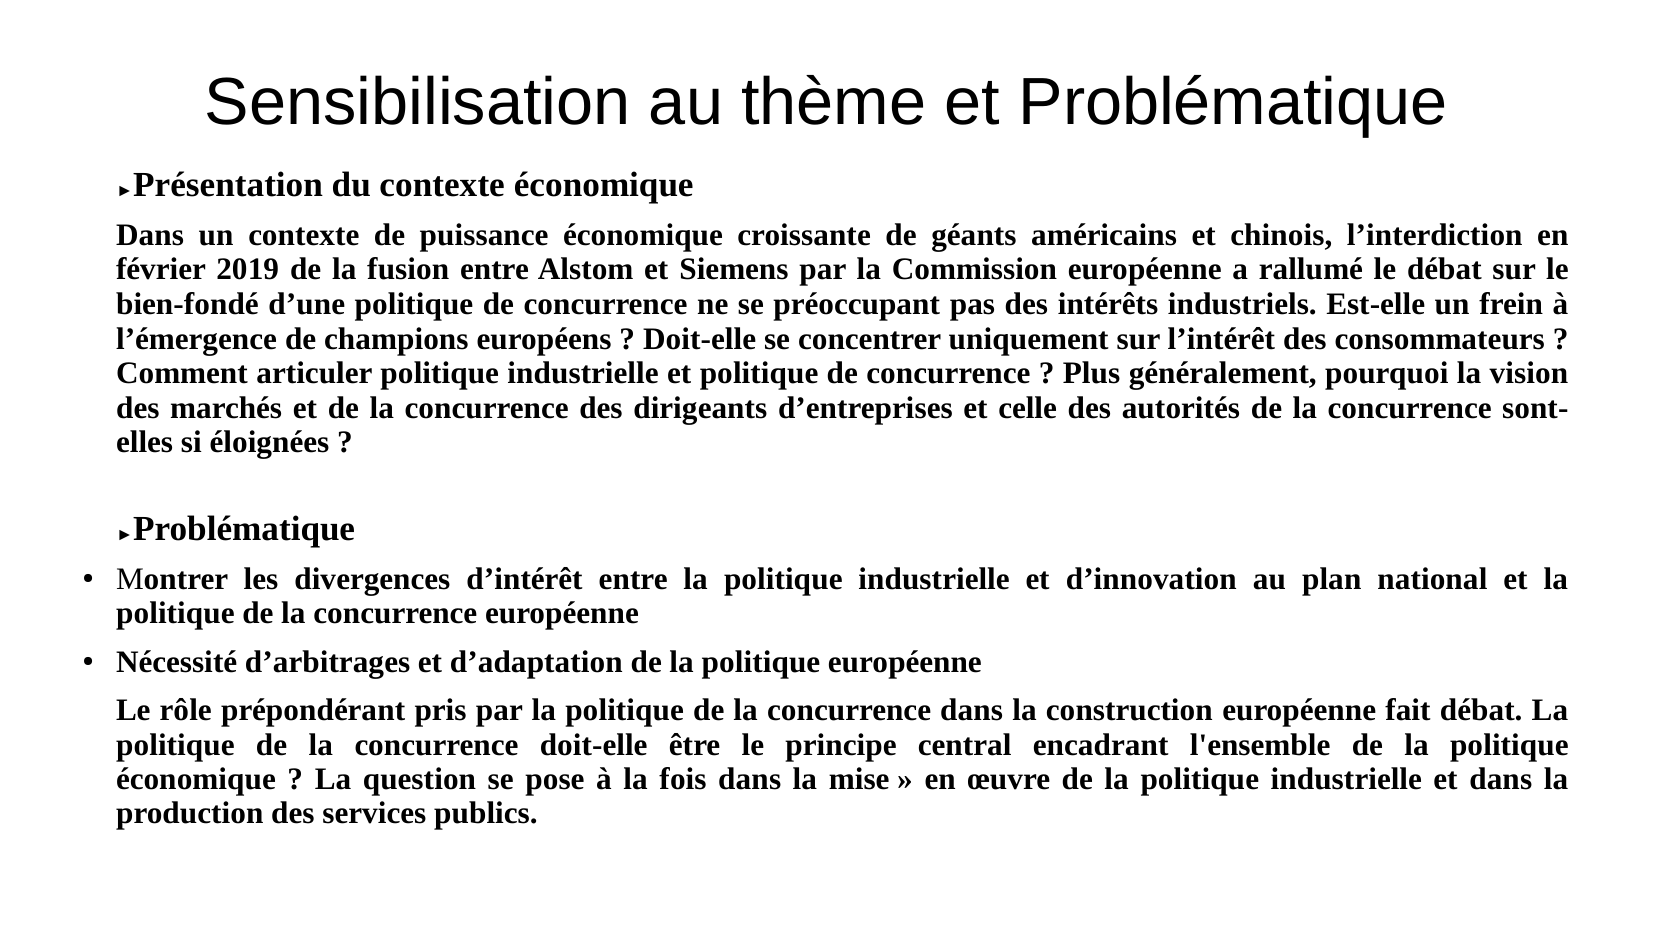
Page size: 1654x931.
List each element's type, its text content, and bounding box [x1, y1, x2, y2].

title Sensibilisation au thème et Problématique [82, 37, 1571, 165]
list ►Présentation du contexte économique Dans un contexte de puissance économique croissante de géants américains et chinois, l’interdiction en février 2019 de la fusion entre Alstom et Siemens par la Commission européenne a rallumé le débat sur le bien-fondé d’une politique de concurrence ne se préoccupant pas des intérêts industriels. Est-elle un frein à l’émergence de champions européens ? Doit-elle se concentrer uniquement sur l’intérêt des consommateurs ? Comment articuler politique industrielle et politique de concurrence ? Plus généralement, pourquoi la vision des marchés et de la concurrence des dirigeants d’entreprises et celle des autorités de la concurrence sont-elles si éloignées ? ►Problématique Montrer les divergences d’intérêt entre la politique industrielle et d’innovation au plan national et la politique de la concurrence européenne Nécessité d’arbitrages et d’adaptation de la politique européenne Le rôle prépondérant pris par la politique de la concurrence dans la construction européenne fait débat. La politique de la concurrence doit-elle être le principe central encadrant l'ensemble de la politique économique ? La question se pose à la fois dans la mise » en œuvre de la politique industrielle et dans la production des services publics. [82, 165, 1571, 841]
